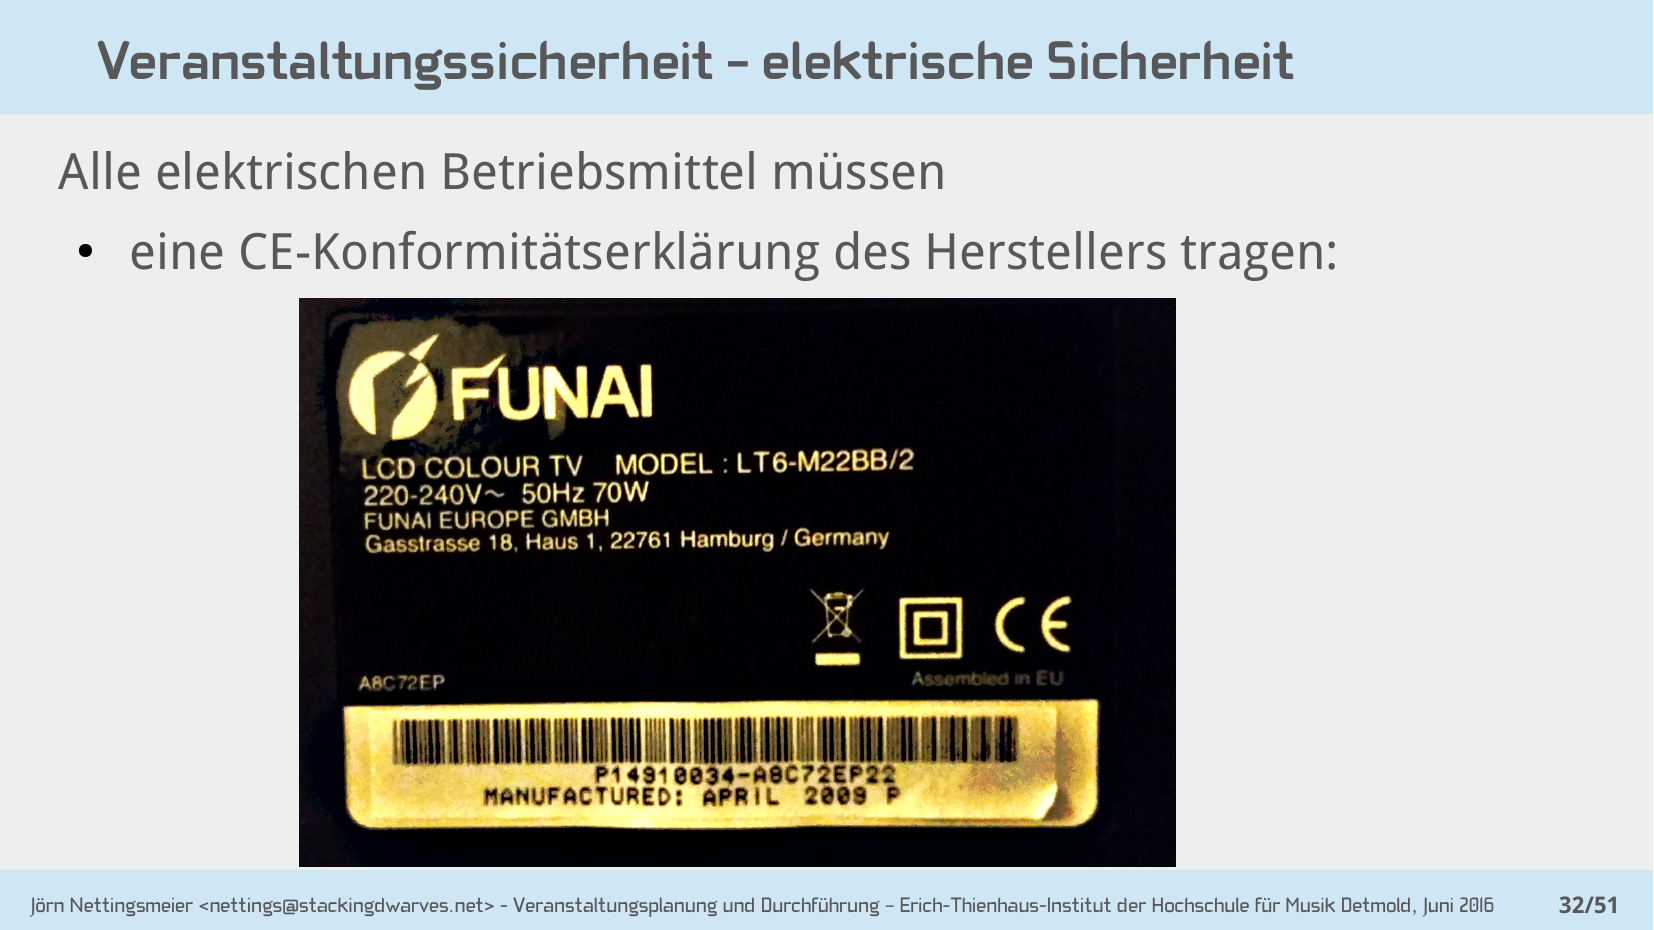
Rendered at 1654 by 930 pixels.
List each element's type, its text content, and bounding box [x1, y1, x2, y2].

title Veranstaltungssicherheit – elektrische Sicherheit [97, 0, 1537, 137]
list Alle elektrischen Betriebsmittel müssen eine CE-Konformitätserklärung des Herstellers tragen: [58, 142, 1576, 876]
picture [299, 298, 1176, 867]
